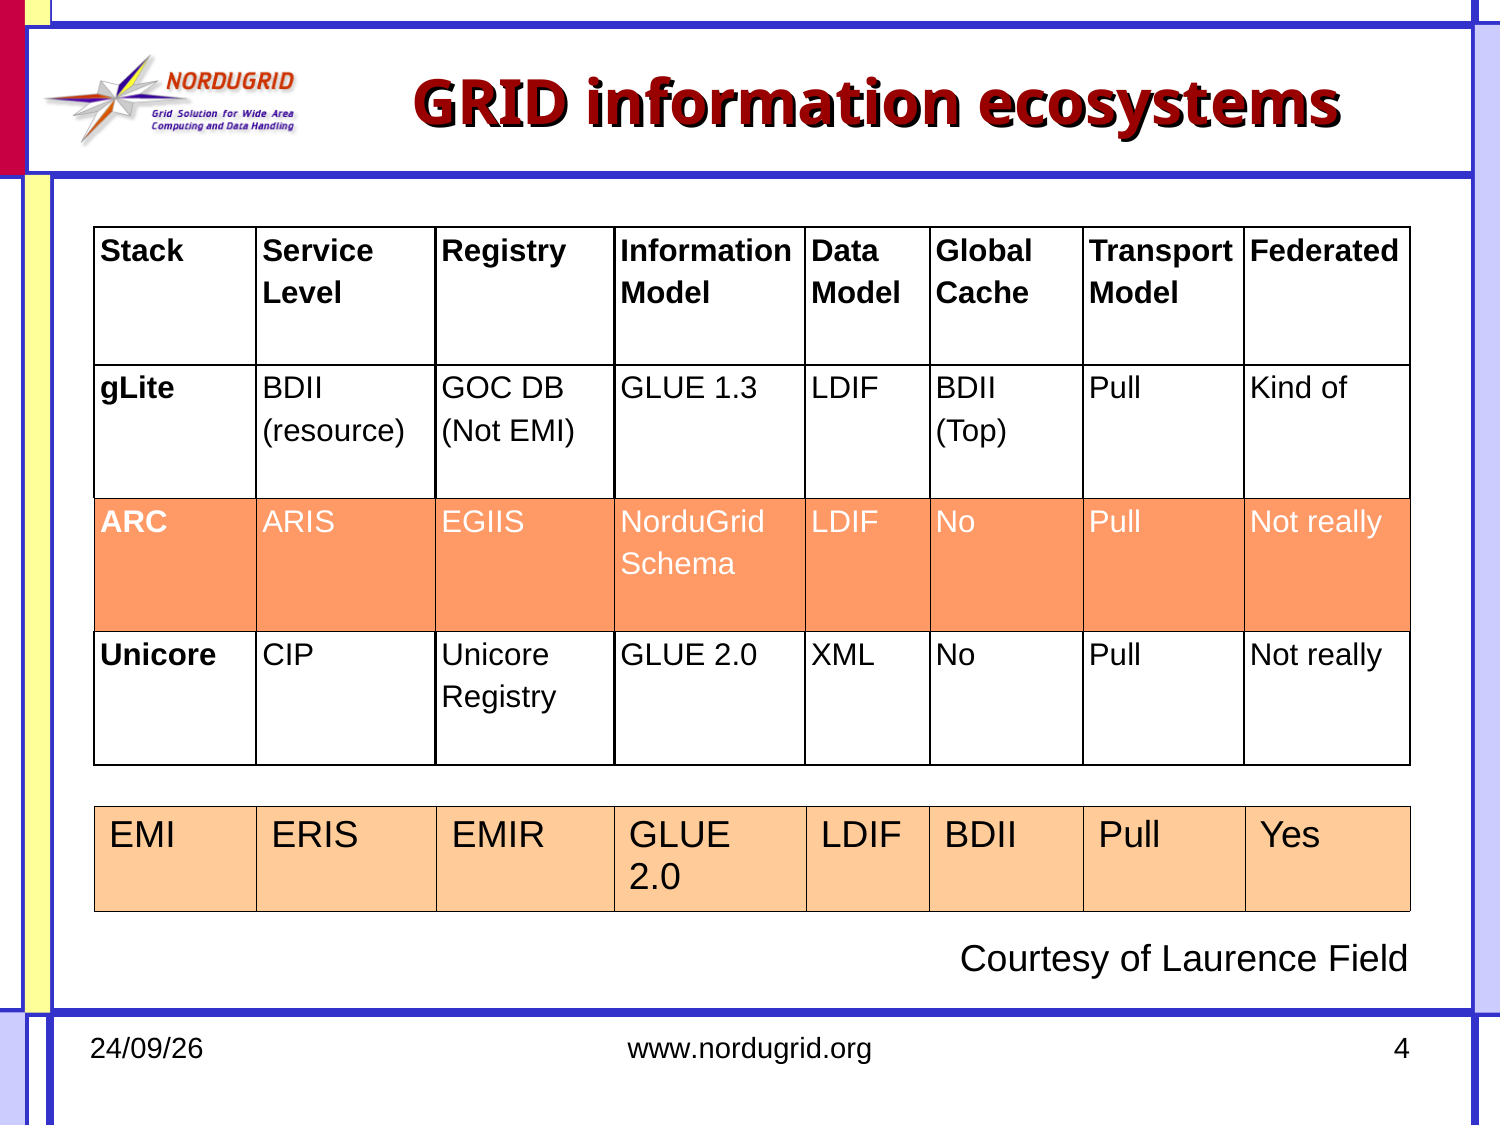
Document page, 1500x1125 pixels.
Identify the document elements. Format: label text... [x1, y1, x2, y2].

table_cell GOC DB (Not EMI) [437, 366, 613, 498]
table_header Registry [437, 228, 613, 364]
table_header LDIF [807, 807, 929, 911]
table_header EMI [95, 807, 256, 911]
picture [40, 49, 301, 148]
table_header Yes [1246, 807, 1410, 911]
table_cell gLite [95, 366, 255, 498]
table_header Data Model [806, 228, 929, 364]
table_header Information Model [616, 228, 804, 364]
table_header Federated [1245, 228, 1409, 364]
table_header EMIR [437, 807, 614, 911]
table_cell No [931, 632, 1082, 764]
table_cell Unicore [95, 632, 255, 764]
table_cell ARC [95, 499, 256, 631]
table_cell GLUE 1.3 [616, 366, 804, 498]
table_cell EGIIS [436, 499, 614, 631]
table_header Transport Model [1084, 228, 1243, 364]
table_cell Pull [1084, 366, 1243, 498]
table_cell CIP [257, 632, 434, 764]
table_cell Kind of [1245, 366, 1409, 498]
table_cell Unicore Registry [437, 632, 613, 764]
table_cell XML [806, 632, 929, 764]
table_header Stack [95, 228, 255, 364]
table_cell Pull [1084, 499, 1244, 631]
table_header ERIS [257, 807, 436, 911]
table_header Service Level [257, 228, 434, 364]
table_header Pull [1084, 807, 1245, 911]
title GRID information ecosystems [324, 24, 1428, 176]
table_cell BDII (Top) [931, 366, 1082, 498]
table_cell BDII (resource) [257, 366, 434, 498]
table_cell GLUE 2.0 [616, 632, 804, 764]
table_cell NorduGrid Schema [615, 499, 805, 631]
table_cell LDIF [806, 366, 929, 498]
table_cell Pull [1084, 632, 1243, 764]
table_cell LDIF [806, 499, 930, 631]
table_cell Not really [1245, 499, 1410, 631]
table_cell Not really [1245, 632, 1409, 764]
table_cell No [931, 499, 1083, 631]
table_header BDII [930, 807, 1083, 911]
table_header Global Cache [931, 228, 1082, 364]
text_box Courtesy of Laurence Field [945, 930, 1456, 987]
table_header GLUE 2.0 [615, 807, 806, 911]
table_cell ARIS [257, 499, 435, 631]
